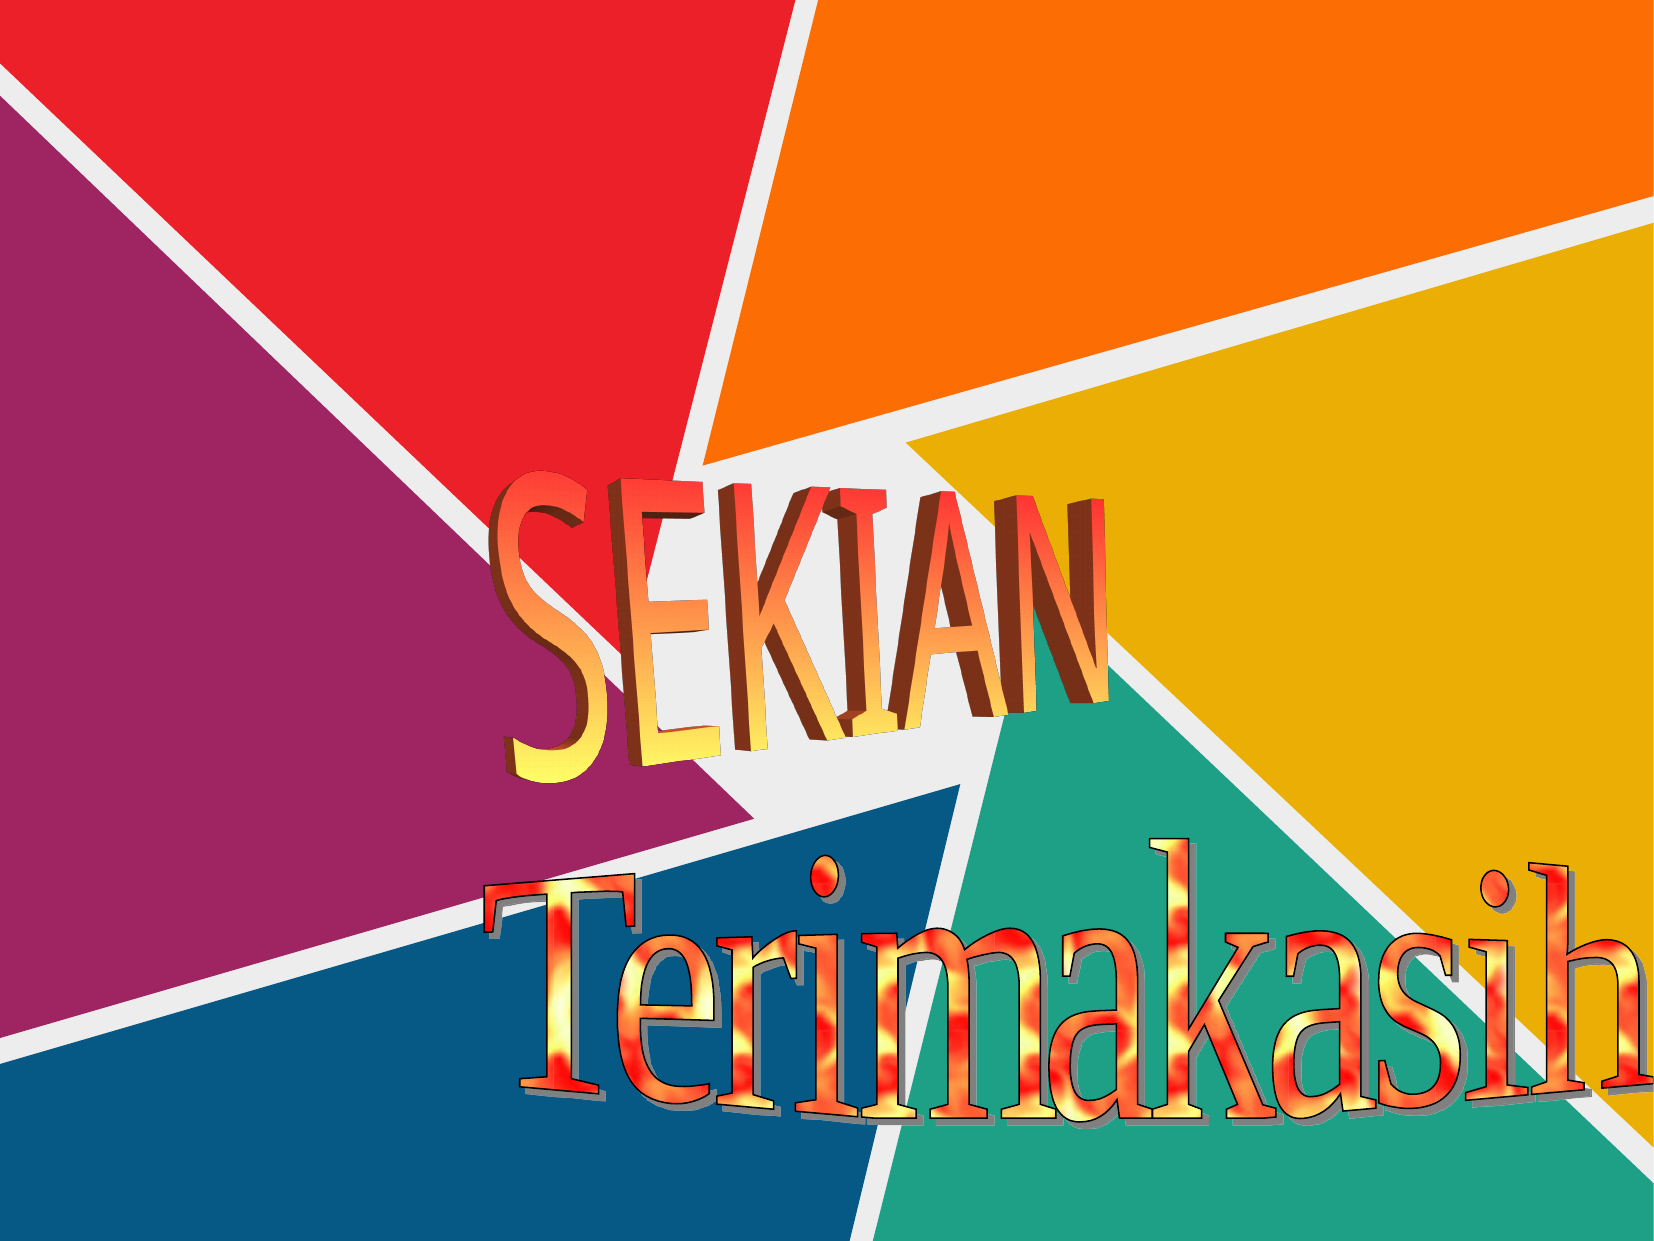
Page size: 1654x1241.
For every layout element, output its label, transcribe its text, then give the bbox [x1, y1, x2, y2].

text_box Terimakasih [484, 873, 635, 1094]
text_box Terimakasih [861, 838, 1276, 1122]
text_box Terimakasih [1480, 870, 1509, 907]
text_box Terimakasih [1272, 930, 1376, 1119]
text_box Terimakasih [795, 934, 858, 1117]
text_box Terimakasih [810, 855, 839, 897]
text_box Terimakasih [1465, 939, 1528, 1101]
text_box Terimakasih [1378, 933, 1461, 1109]
text_box Terimakasih [1528, 862, 1654, 1095]
text_box Terimakasih [716, 930, 797, 1110]
text_box Terimakasih [617, 935, 714, 1104]
